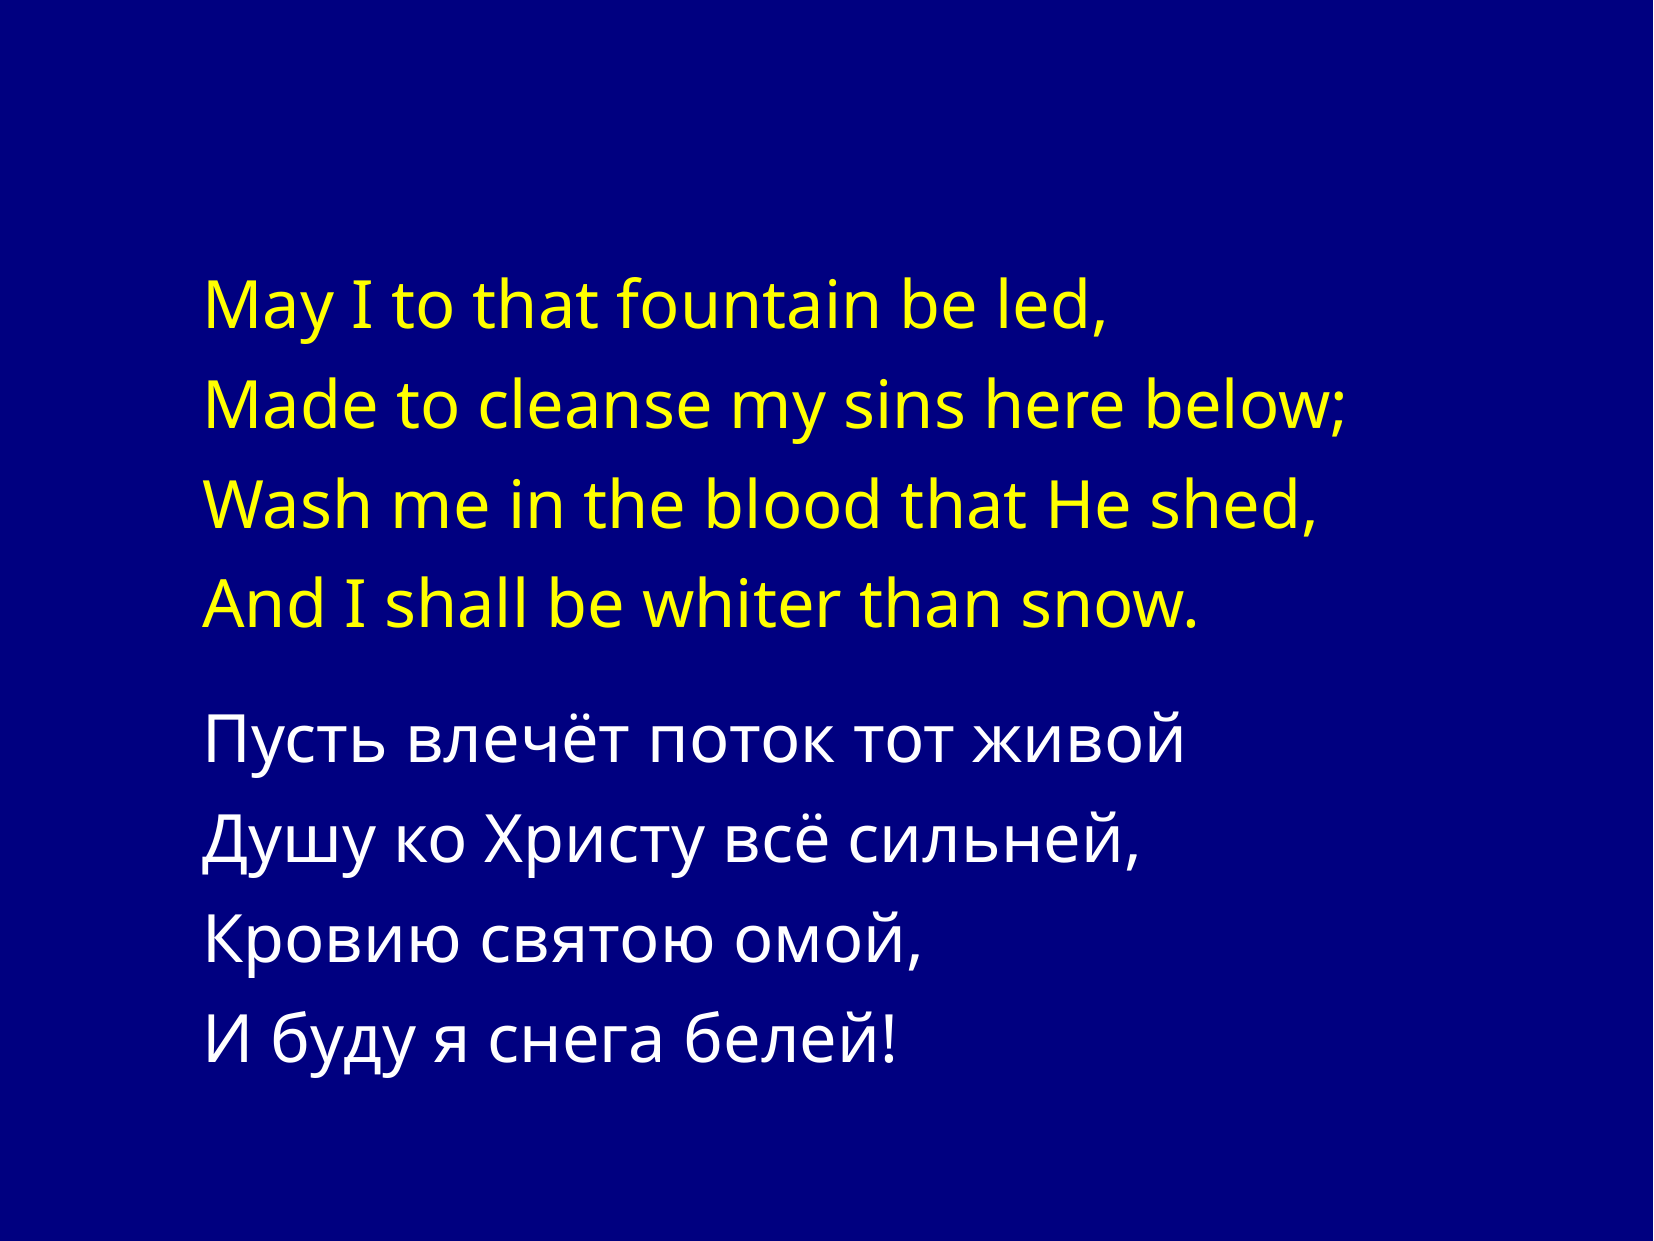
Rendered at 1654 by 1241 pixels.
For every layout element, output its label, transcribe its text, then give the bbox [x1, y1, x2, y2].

text_box May I to that fountain be led, Made to cleanse my sins here below; Wash me in the blood that He shed, And I shall be whiter than snow. [75, 150, 1576, 638]
text_box Пусть влечёт поток тот живой Душу ко Христу всё сильней, Кровию святою омой, И буду я снега белей! [75, 675, 1576, 1163]
